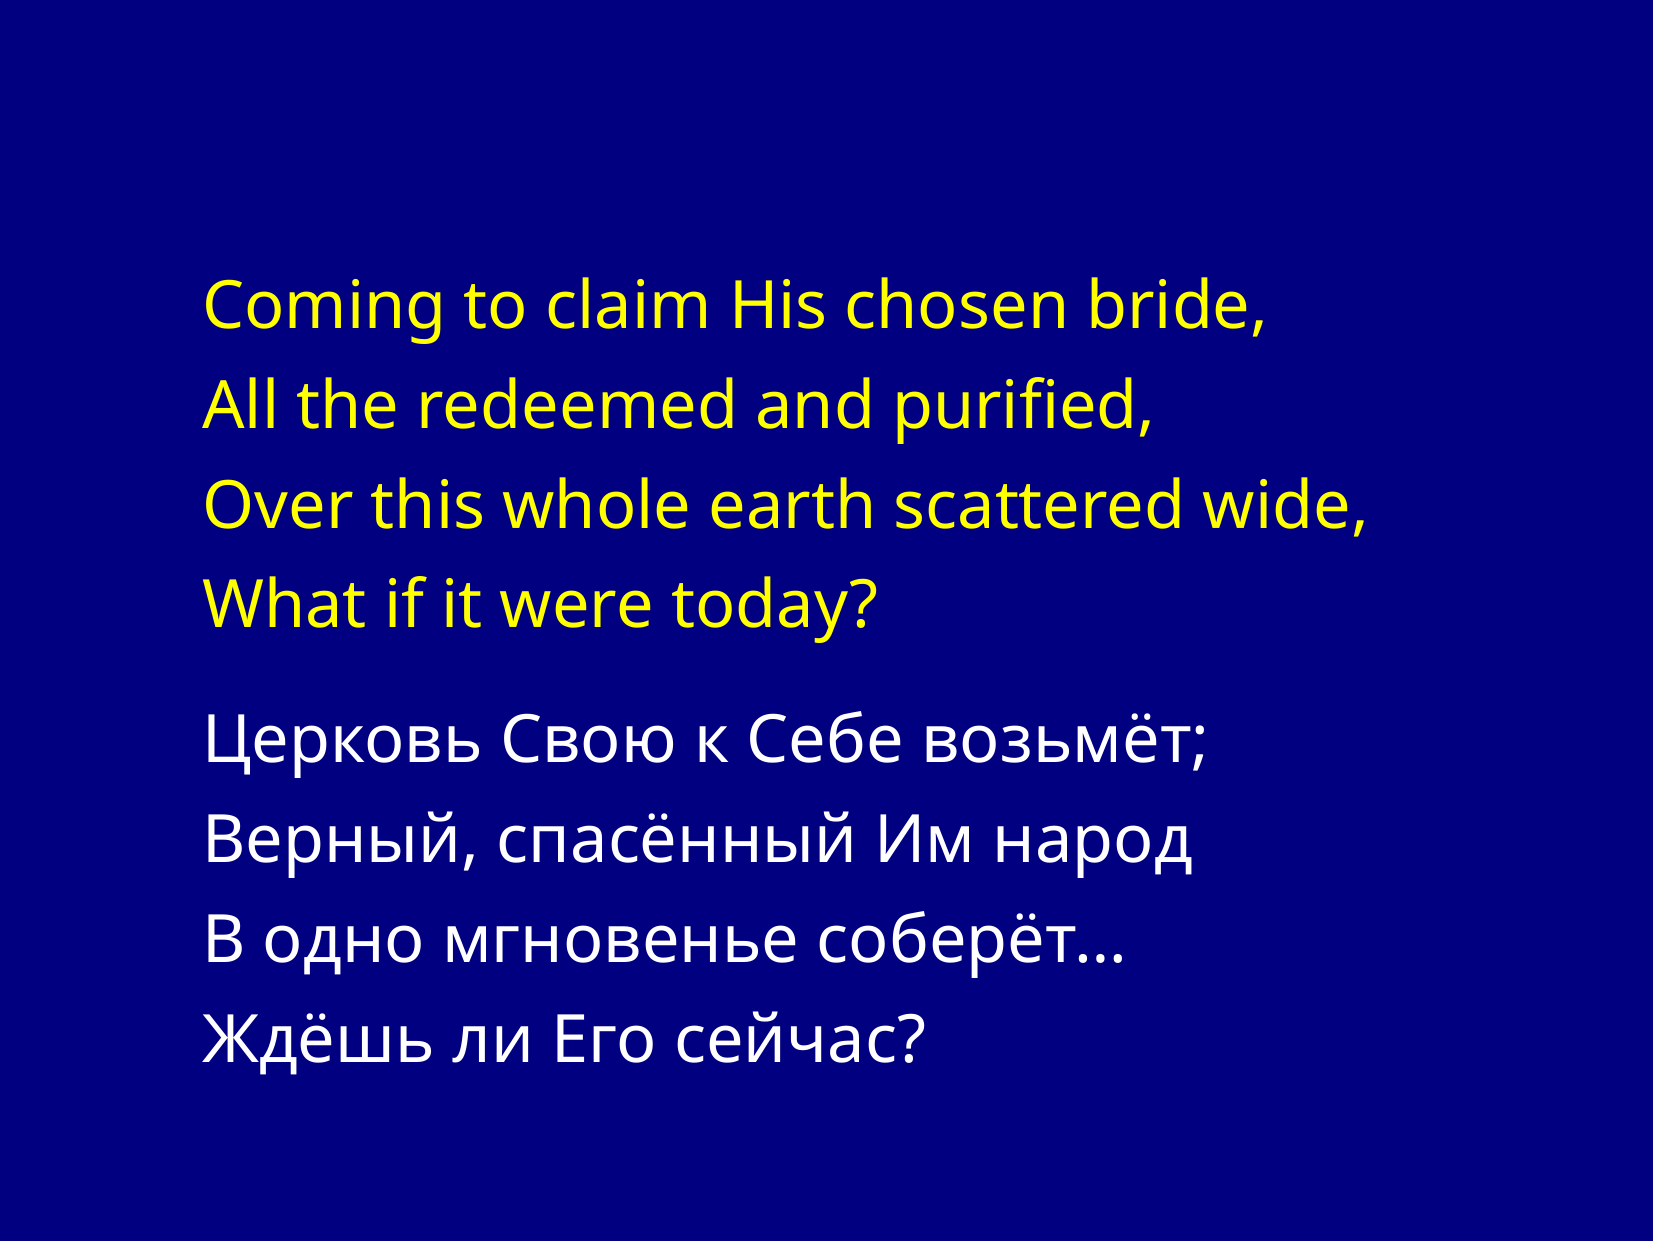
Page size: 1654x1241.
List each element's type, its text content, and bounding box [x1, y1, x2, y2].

text_box Церковь Свою к Себе возьмёт; Верный, спасённый Им народ В одно мгновенье соберёт… Ждёшь ли Его сейчас? [75, 675, 1576, 1163]
text_box Coming to claim His chosen bride, All the redeemed and purified, Over this whole earth scattered wide, What if it were today? [75, 150, 1576, 638]
